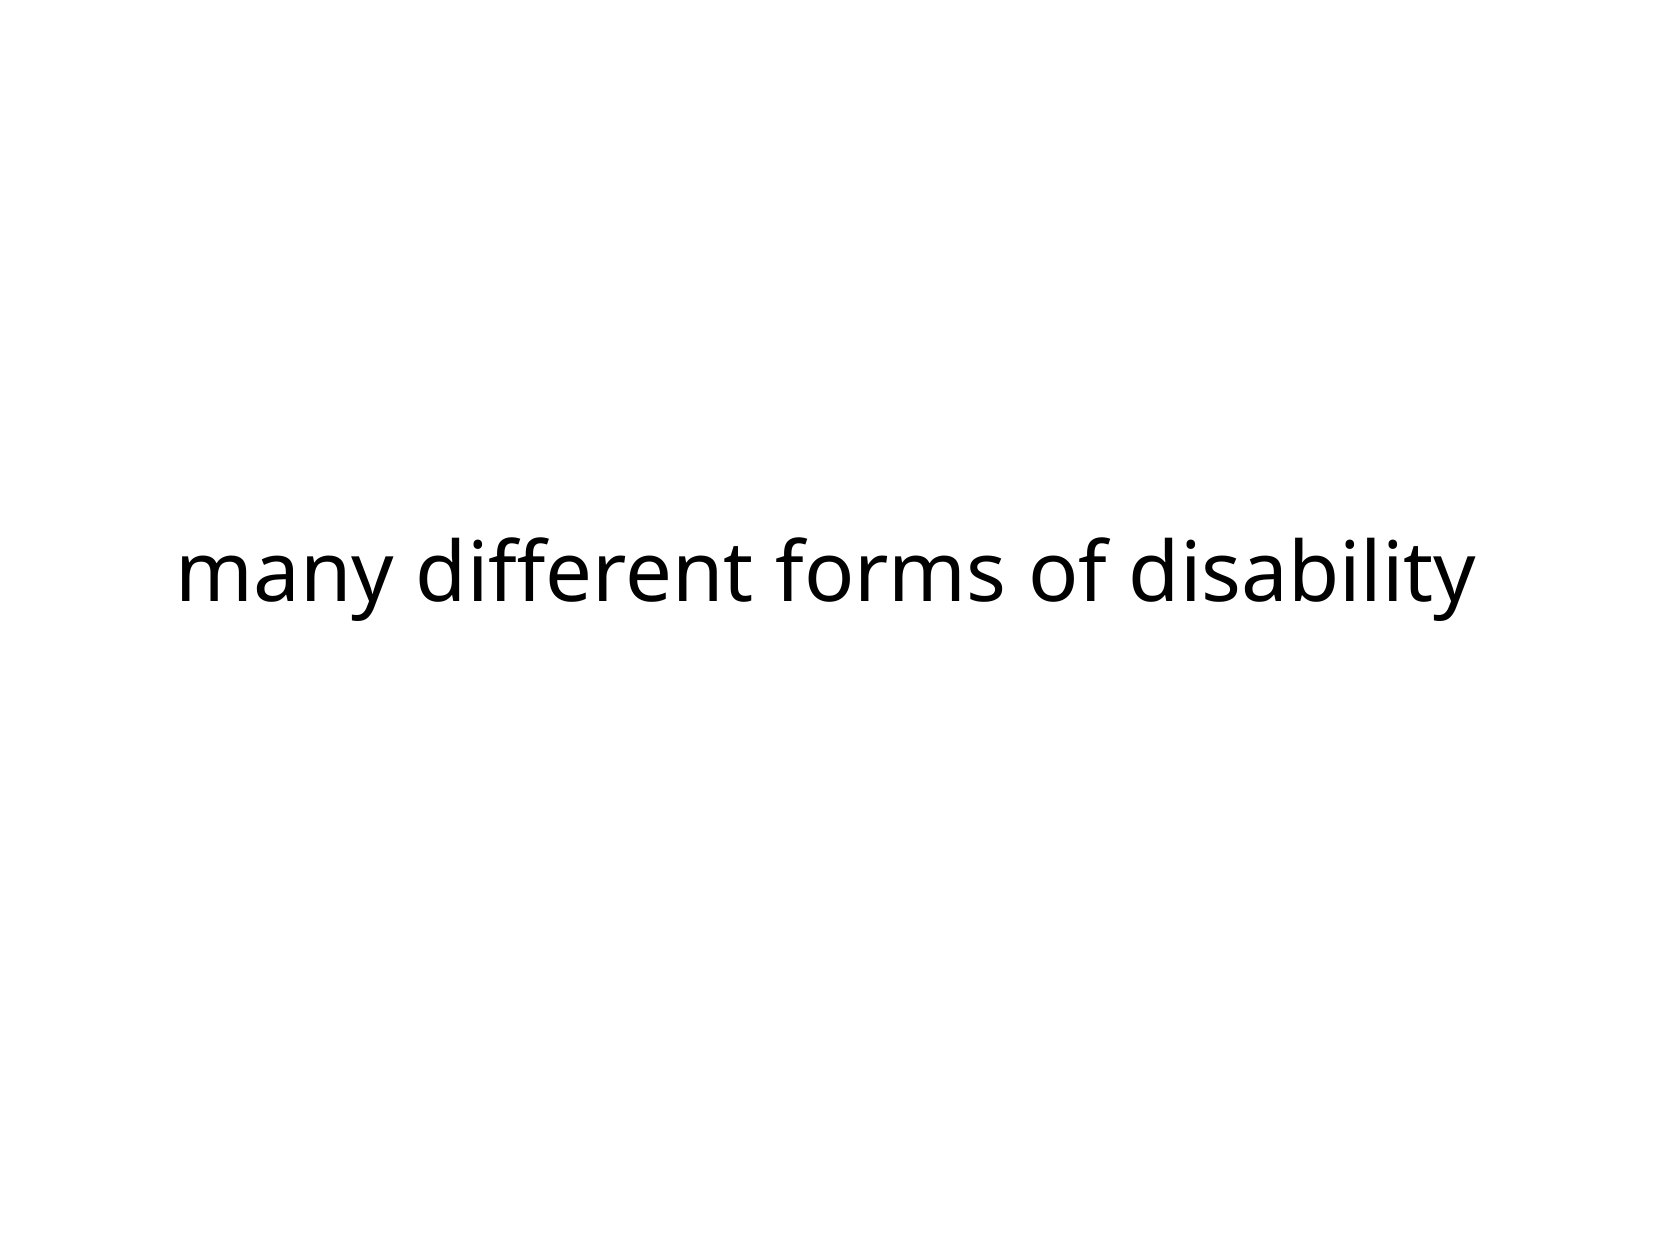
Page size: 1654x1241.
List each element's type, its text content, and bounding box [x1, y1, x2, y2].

subtitle many different forms of disability [82, 118, 1571, 1021]
